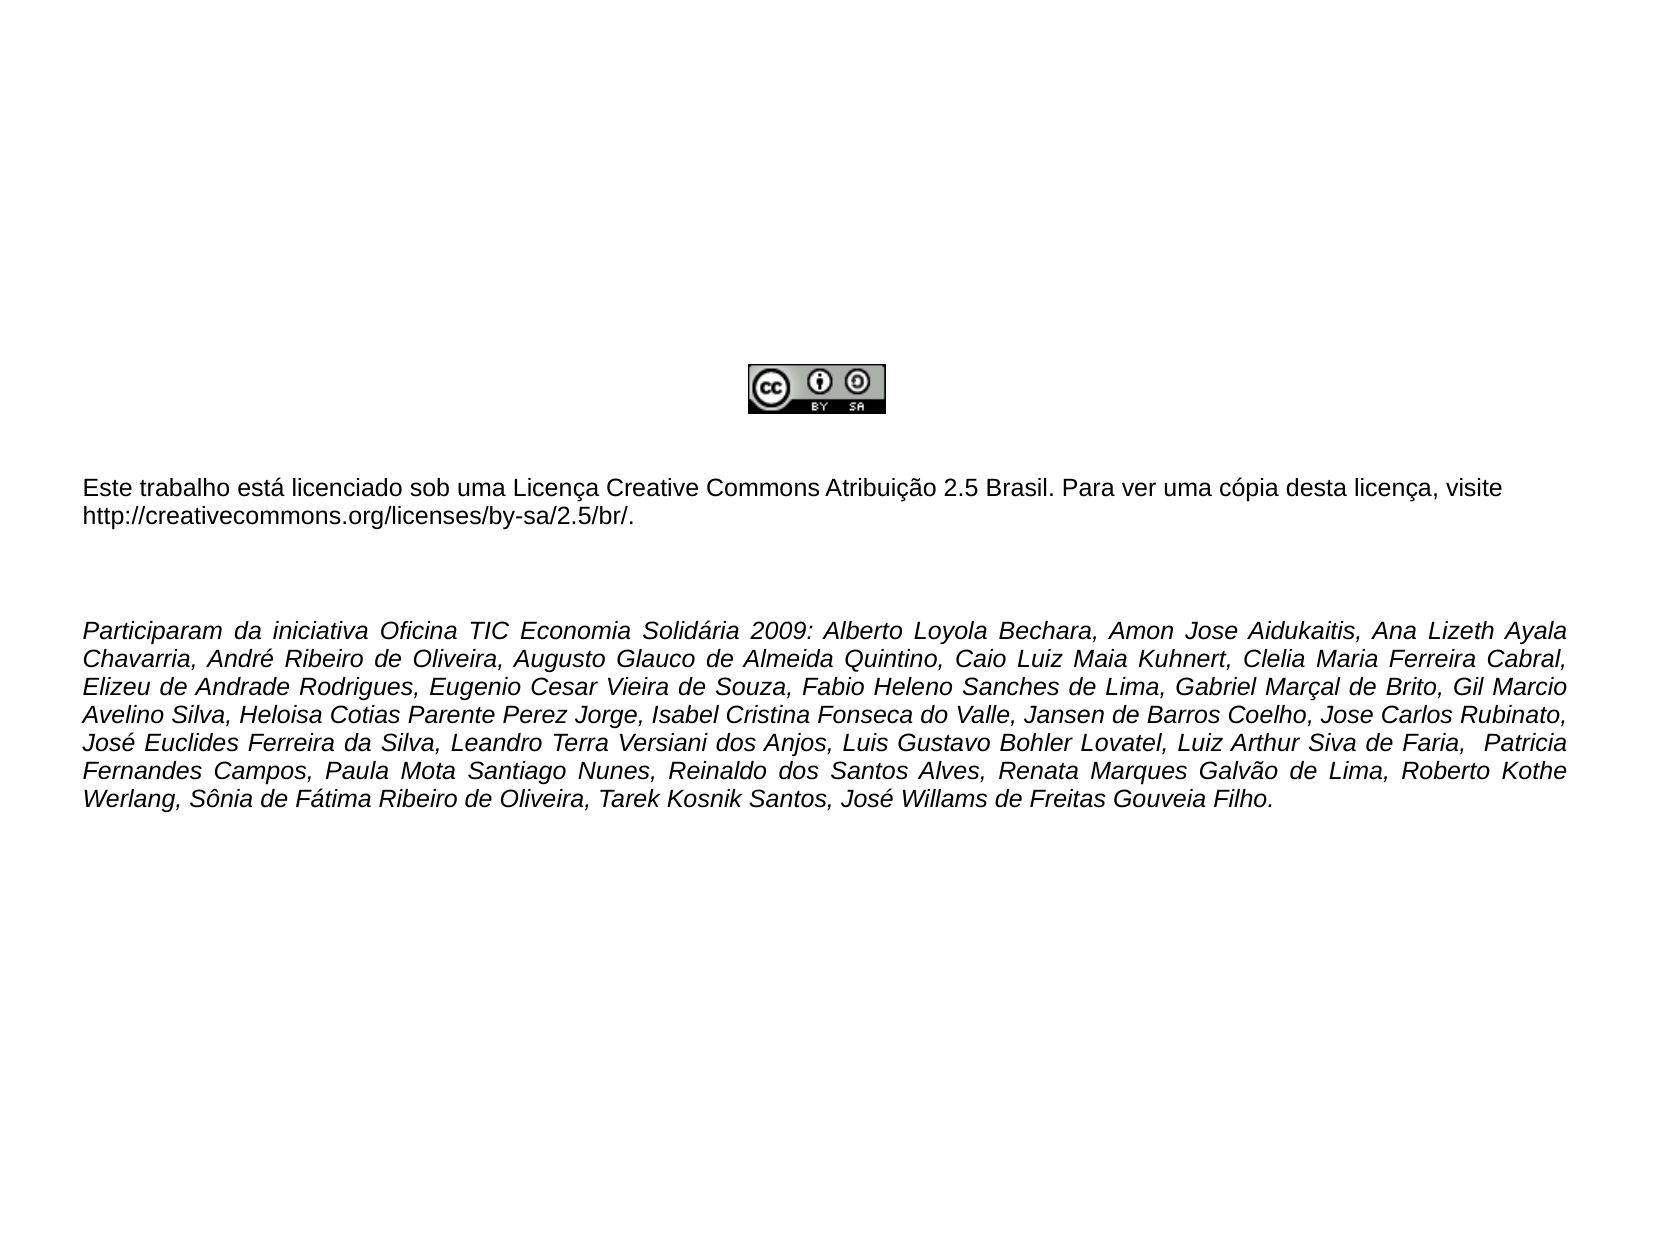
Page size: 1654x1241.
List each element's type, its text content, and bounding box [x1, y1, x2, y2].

list Este trabalho está licenciado sob uma Licença Creative Commons Atribuição 2.5 Brasil. Para ver uma cópia desta licença, visite http://creativecommons.org/licenses/by-sa/2.5/br/. Participaram da iniciativa Oficina TIC Economia Solidária 2009: Alberto Loyola Bechara, Amon Jose Aidukaitis, Ana Lizeth Ayala Chavarria, André Ribeiro de Oliveira, Augusto Glauco de Almeida Quintino, Caio Luiz Maia Kuhnert, Clelia Maria Ferreira Cabral, Elizeu de Andrade Rodrigues, Eugenio Cesar Vieira de Souza, Fabio Heleno Sanches de Lima, Gabriel Marçal de Brito, Gil Marcio Avelino Silva, Heloisa Cotias Parente Perez Jorge, Isabel Cristina Fonseca do Valle, Jansen de Barros Coelho, Jose Carlos Rubinato, José Euclides Ferreira da Silva, Leandro Terra Versiani dos Anjos, Luis Gustavo Bohler Lovatel, Luiz Arthur Siva de Faria, Patricia Fernandes Campos, Paula Mota Santiago Nunes, Reinaldo dos Santos Alves, Renata Marques Galvão de Lima, Roberto Kothe Werlang, Sônia de Fátima Ribeiro de Oliveira, Tarek Kosnik Santos, José Willams de Freitas Gouveia Filho. [82, 236, 1571, 1094]
picture [748, 364, 886, 414]
